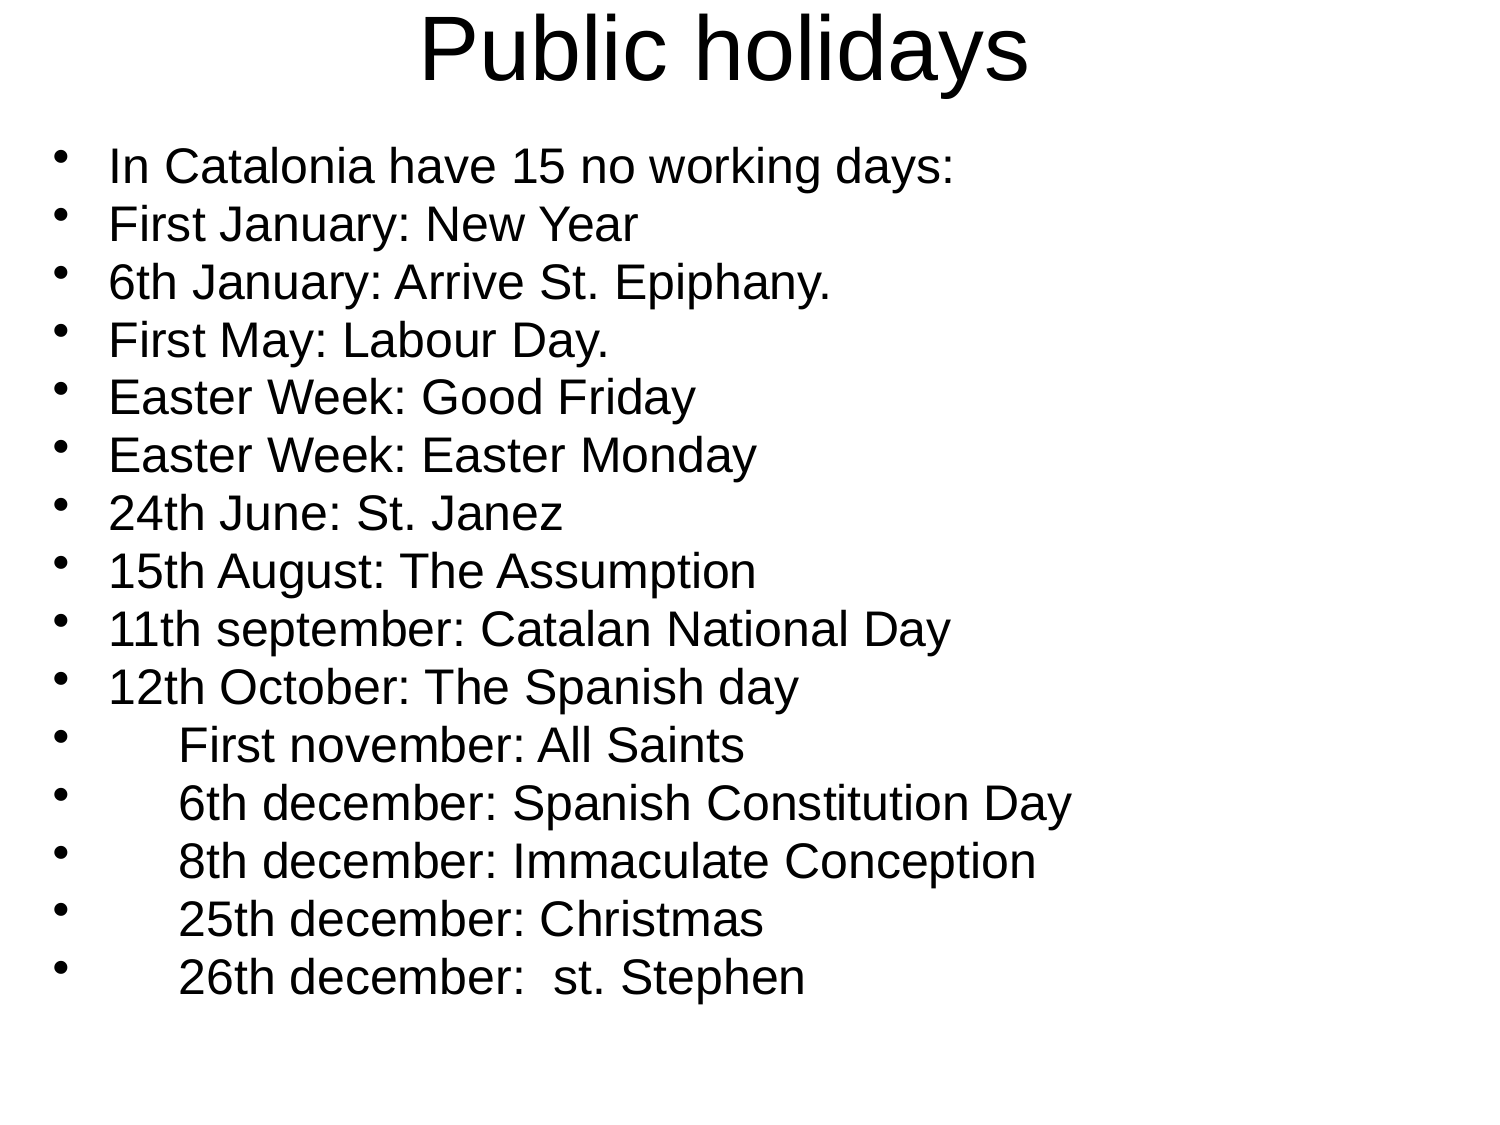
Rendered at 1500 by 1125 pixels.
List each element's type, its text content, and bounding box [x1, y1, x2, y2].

title Public holidays [62, 0, 1413, 137]
list In Catalonia have 15 no working days: First January: New Year 6th January: Arrive St. Epiphany. First May: Labour Day. Easter Week: Good Friday Easter Week: Easter Monday 24th June: St. Janez 15th August: The Assumption 11th september: Catalan National Day 12th October: The Spanish day First november: All Saints 6th december: Spanish Constitution Day 8th december: Immaculate Conception 25th december: Christmas 26th december: st. Stephen [37, 137, 1425, 1075]
